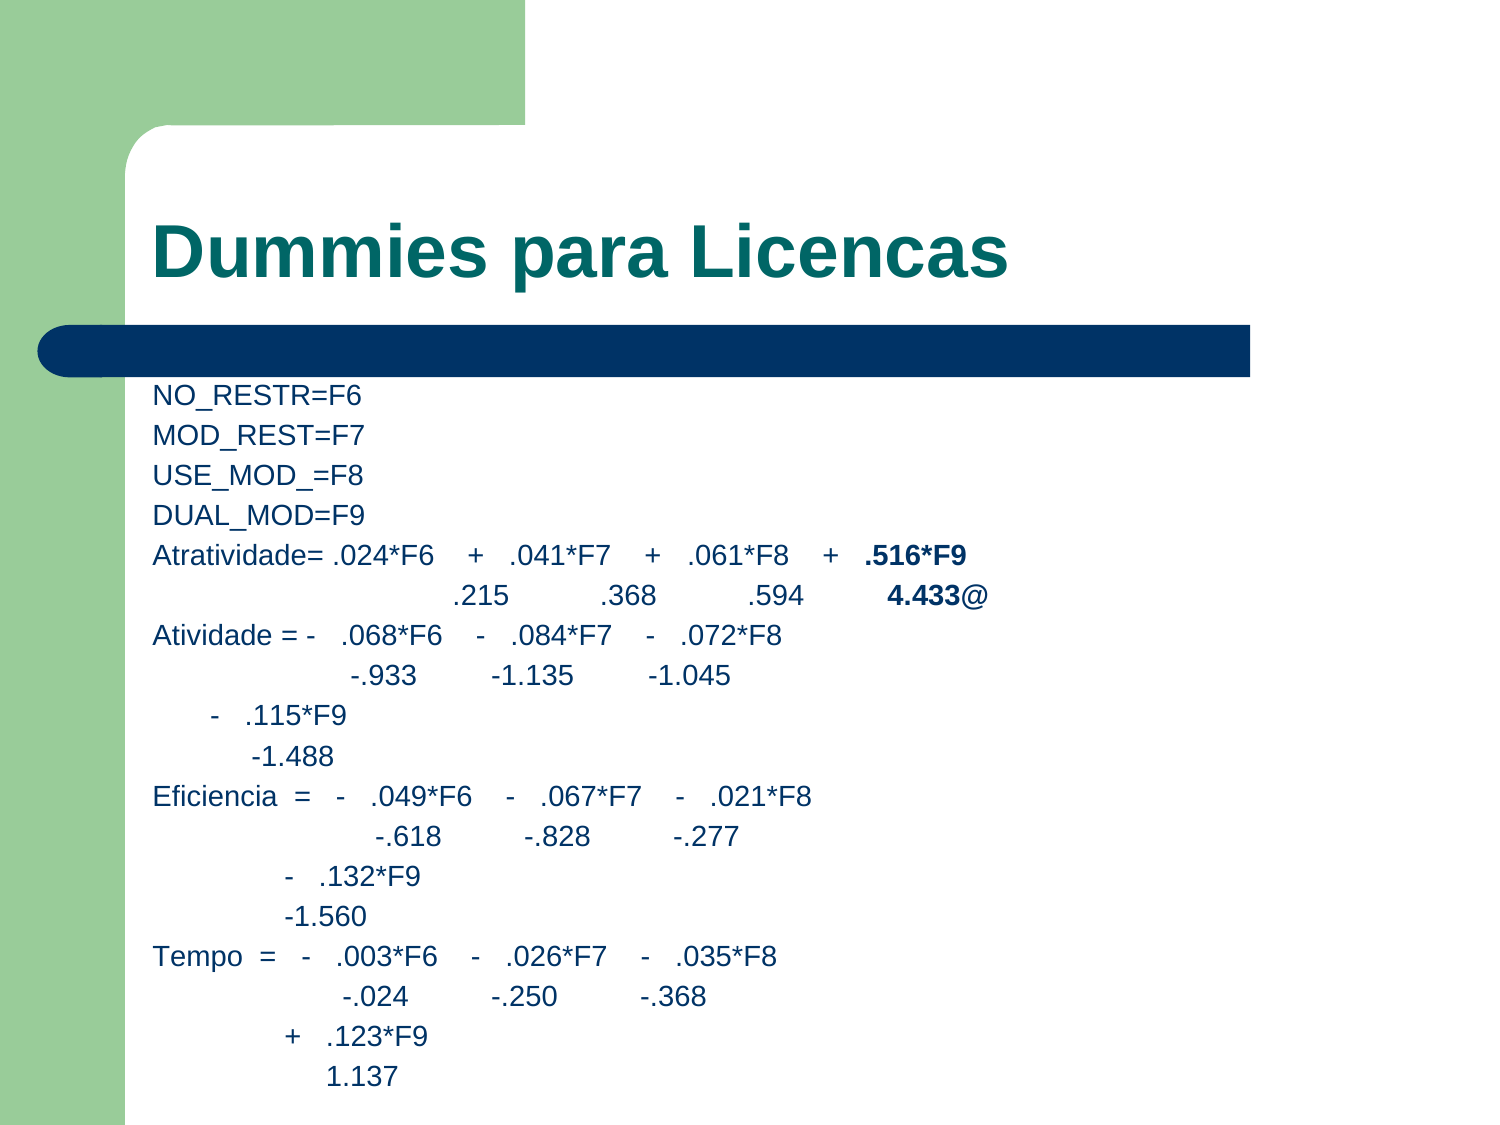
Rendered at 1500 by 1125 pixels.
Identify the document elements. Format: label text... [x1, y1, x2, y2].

title Dummies para Licencas [136, 136, 1414, 301]
list NO_RESTR=F6 MOD_REST=F7 USE_MOD_=F8 DUAL_MOD=F9 Atratividade= .024*F6 + .041*F7 + .061*F8 + .516*F9 .215 .368 .594 4.433@ Atividade = - .068*F6 - .084*F7 - .072*F8 -.933 -1.135 -1.045 - .115*F9 -1.488 Eficiencia = - .049*F6 - .067*F7 - .021*F8 -.618 -.828 -.277 - .132*F9 -1.560 Tempo = - .003*F6 - .026*F7 - .035*F8 -.024 -.250 -.368 + .123*F9 1.137 [137, 371, 1400, 1125]
